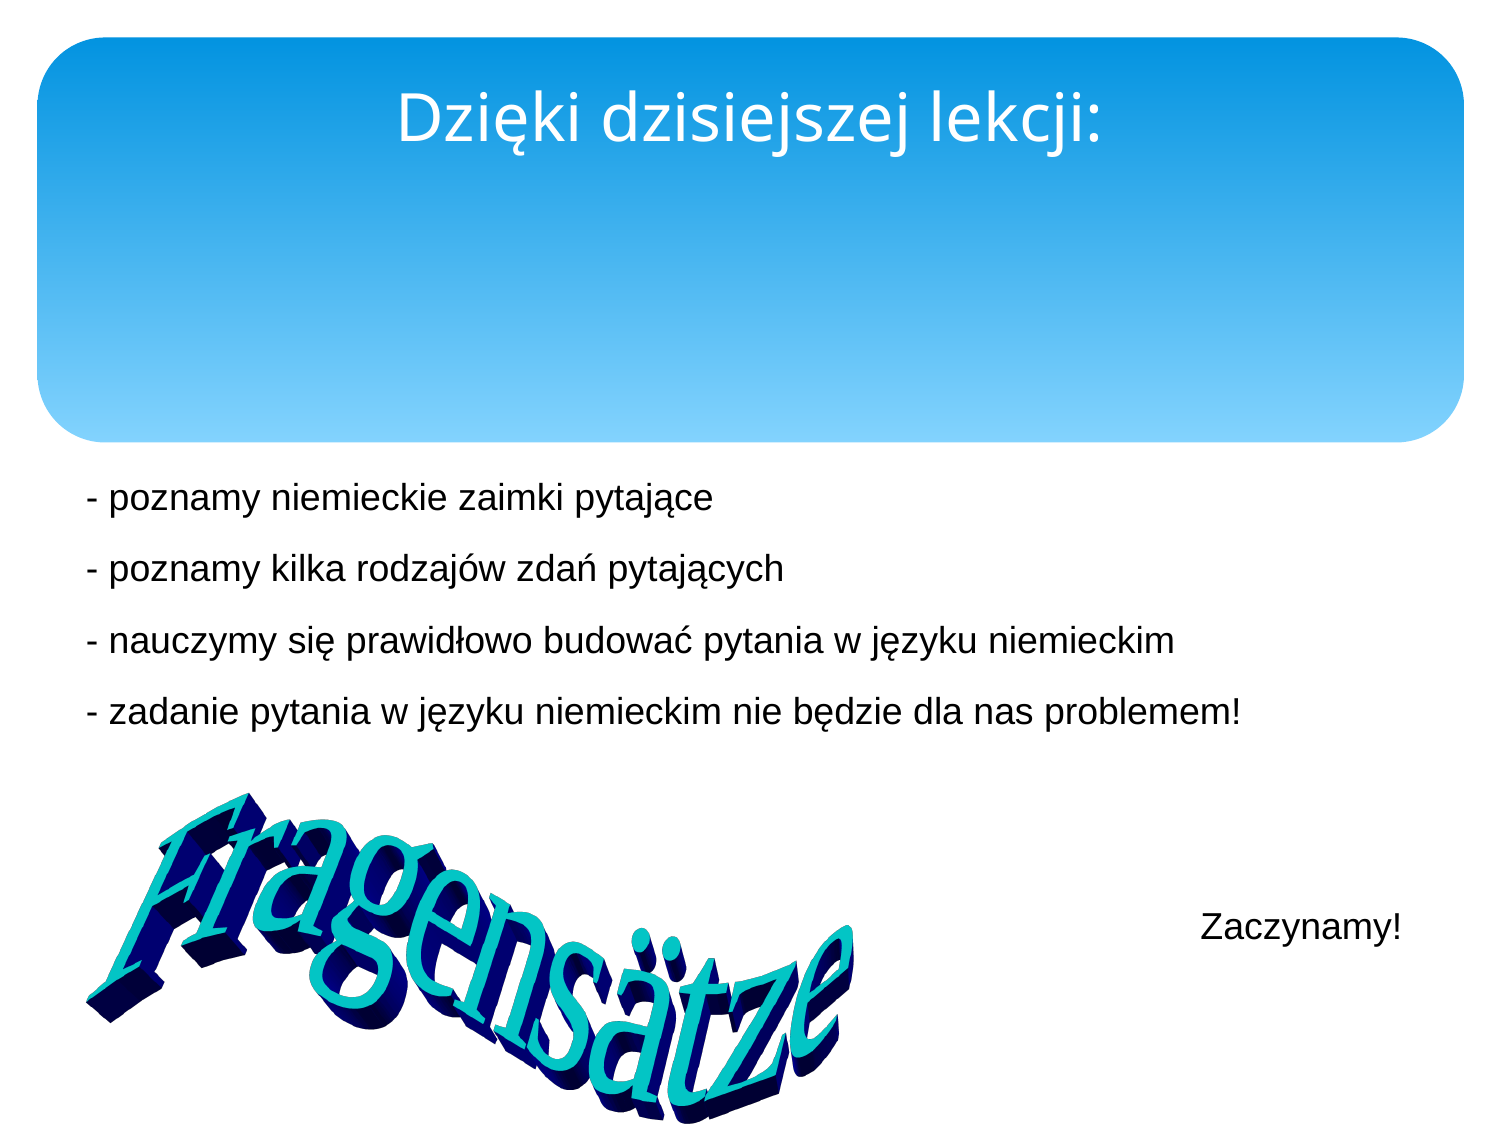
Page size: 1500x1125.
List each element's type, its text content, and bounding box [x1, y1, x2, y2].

title Dzięki dzisiejszej lekcji: [75, 55, 1425, 261]
list - poznamy niemieckie zaimki pytające - poznamy kilka rodzajów zdań pytających - nauczymy się prawidłowo budować pytania w języku niemieckim - zadanie pytania w języku niemieckim nie będzie dla nas problemem! Zaczynamy! [0, 461, 1418, 1034]
